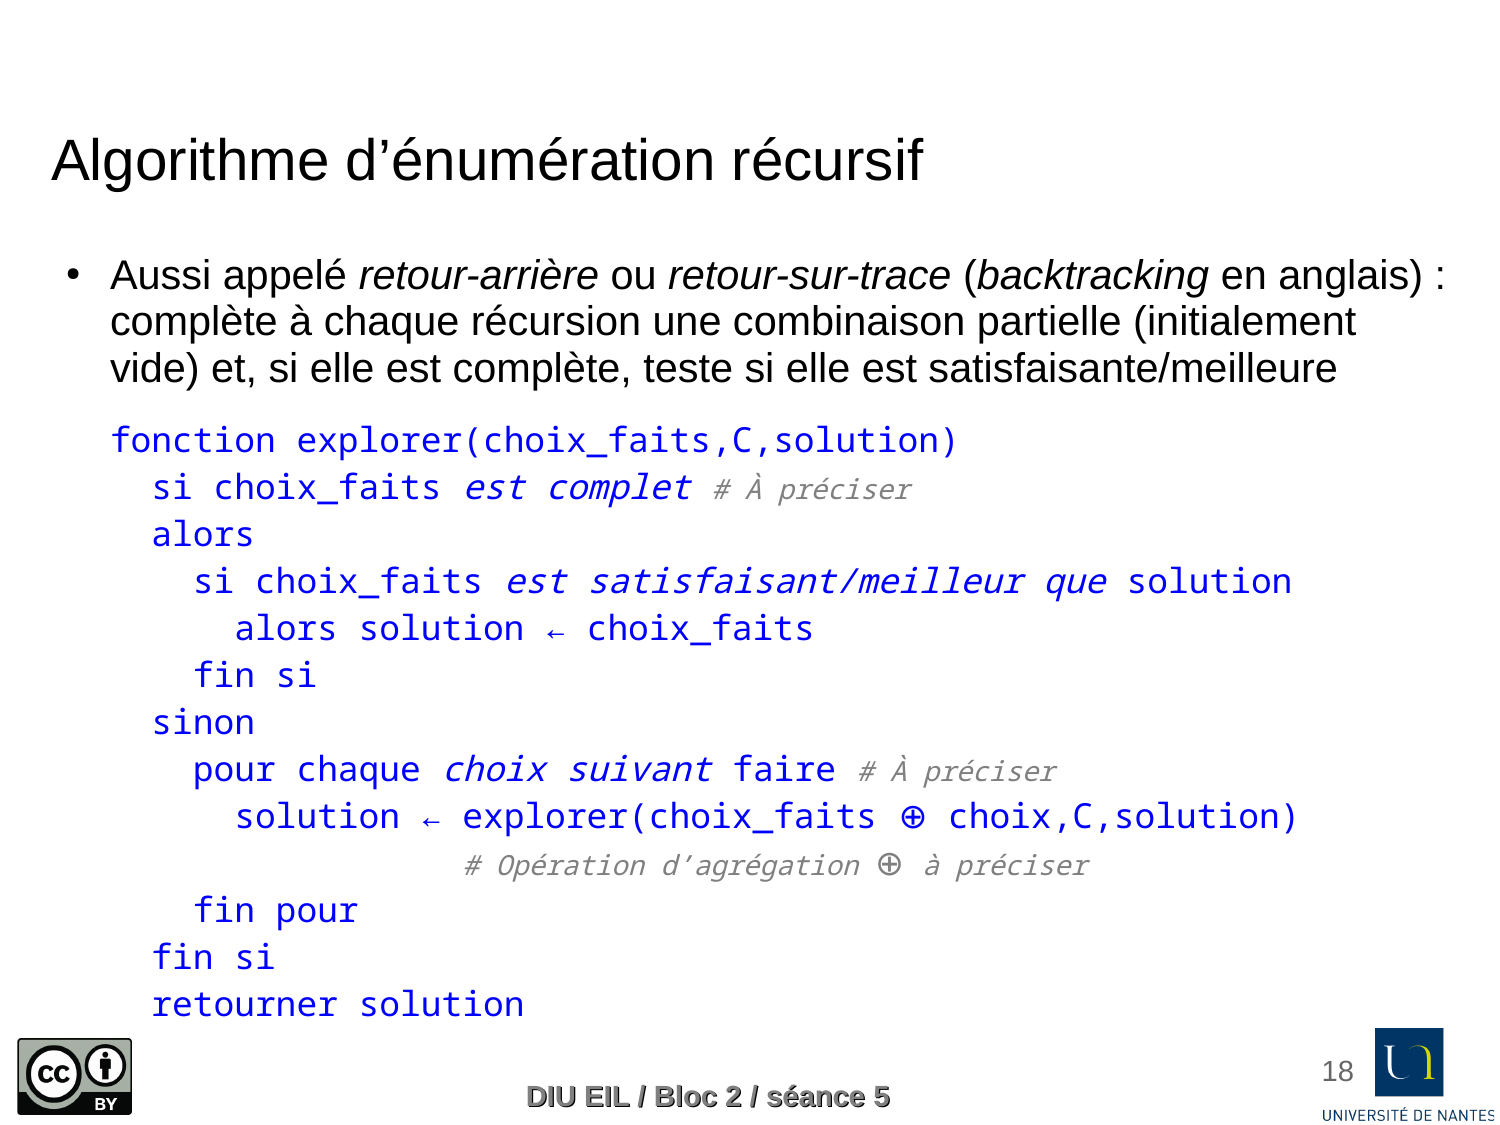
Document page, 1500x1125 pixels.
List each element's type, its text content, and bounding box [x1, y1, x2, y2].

title Algorithme d’énumération récursif [51, 97, 1449, 223]
picture [1323, 1028, 1495, 1121]
picture [17, 1038, 132, 1115]
list Aussi appelé retour-arrière ou retour-sur-trace (backtracking en anglais) : complète à chaque récursion une combinaison partielle (initialement vide) et, si elle est complète, teste si elle est satisfaisante/meilleure fonction explorer(choix_faits,C,solution) si choix_faits est complet # À préciser alors si choix_faits est satisfaisant/meilleur que solution alors solution ← choix_faits fin si sinon pour chaque choix suivant faire # À préciser solution ← explorer(choix_faits ⊕ choix,C,solution) # Opération d’agrégation ⊕ à préciser fin pour fin si retourner solution [51, 252, 1449, 1064]
